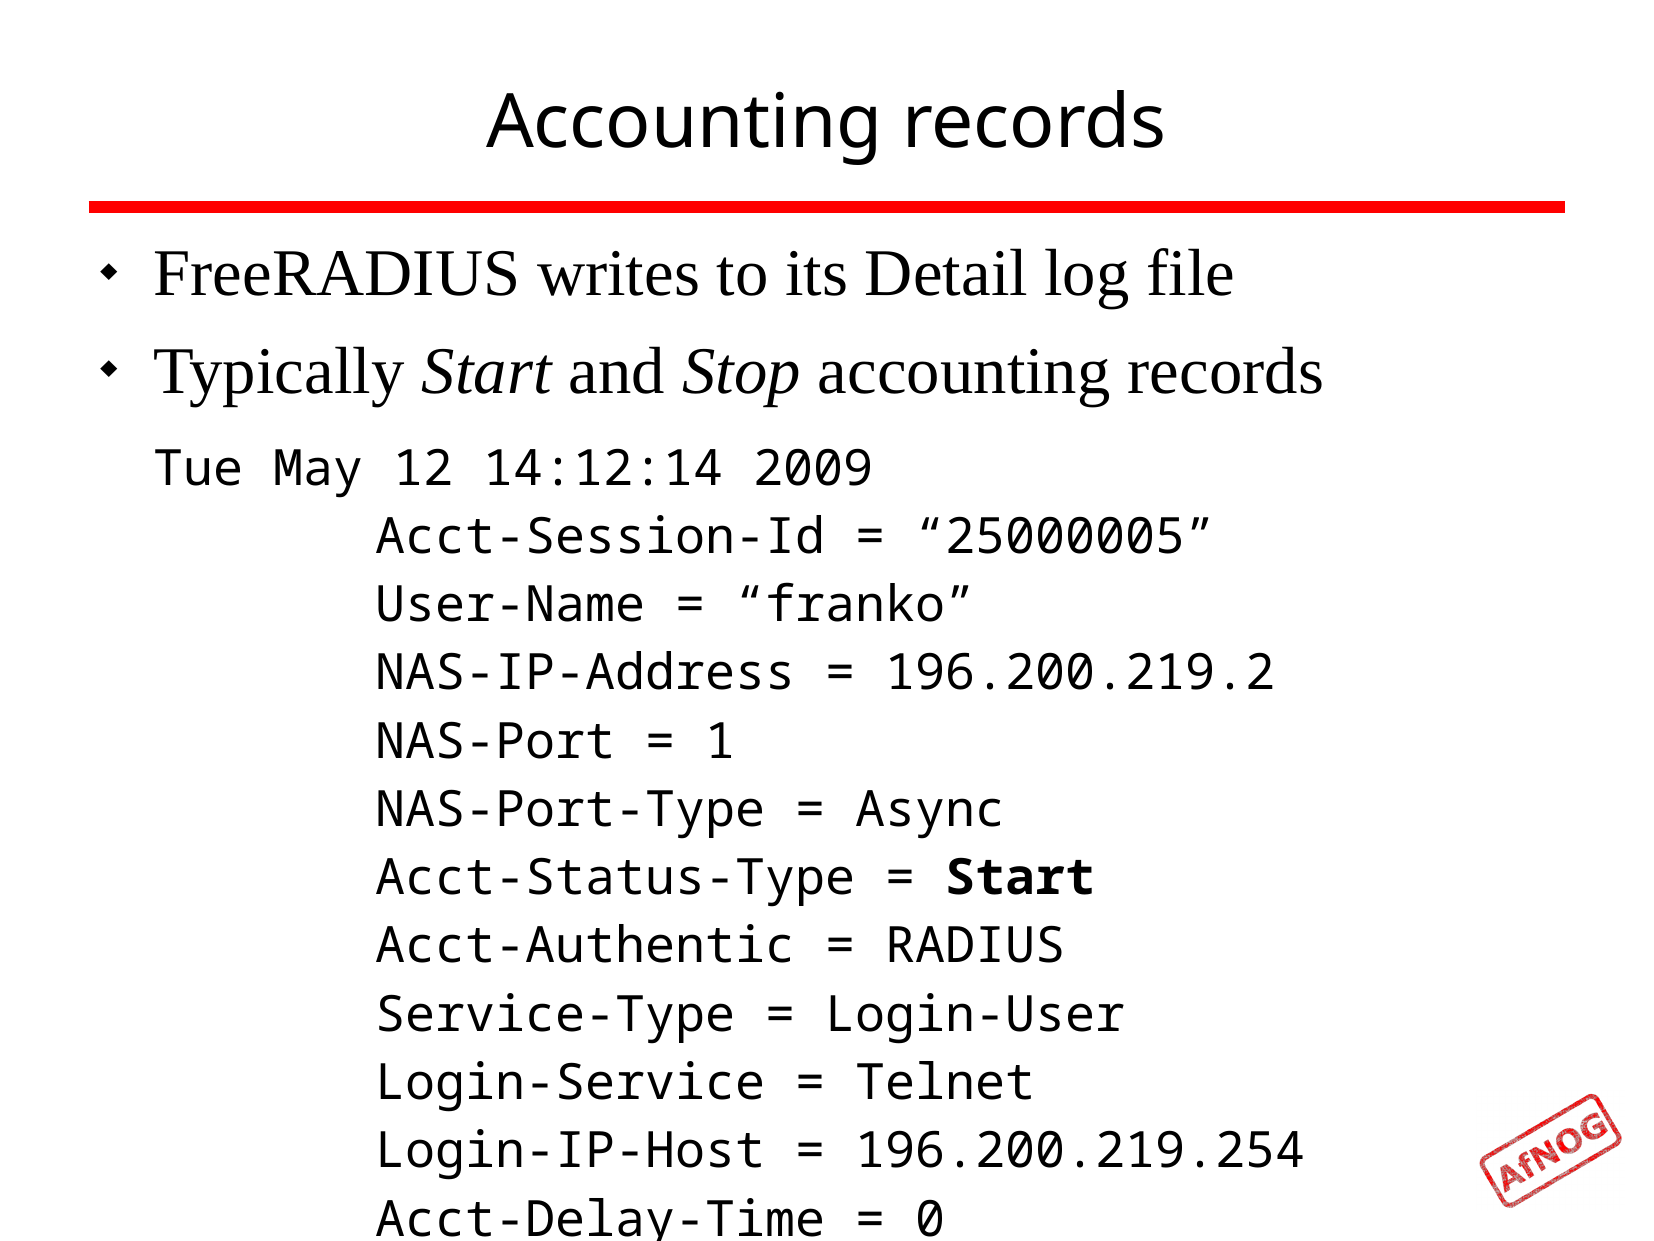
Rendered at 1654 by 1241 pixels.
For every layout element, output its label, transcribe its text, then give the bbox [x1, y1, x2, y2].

list FreeRADIUS writes to its Detail log file Typically Start and Stop accounting records Tue May 12 14:12:14 2009 Acct-Session-Id = “25000005” User-Name = “franko” NAS-IP-Address = 196.200.219.2 NAS-Port = 1 NAS-Port-Type = Async Acct-Status-Type = Start Acct-Authentic = RADIUS Service-Type = Login-User Login-Service = Telnet Login-IP-Host = 196.200.219.254 Acct-Delay-Time = 0 Timestamp = 838763356 [82, 236, 1571, 1164]
picture [1476, 1090, 1625, 1211]
title Accounting records [82, 29, 1571, 207]
